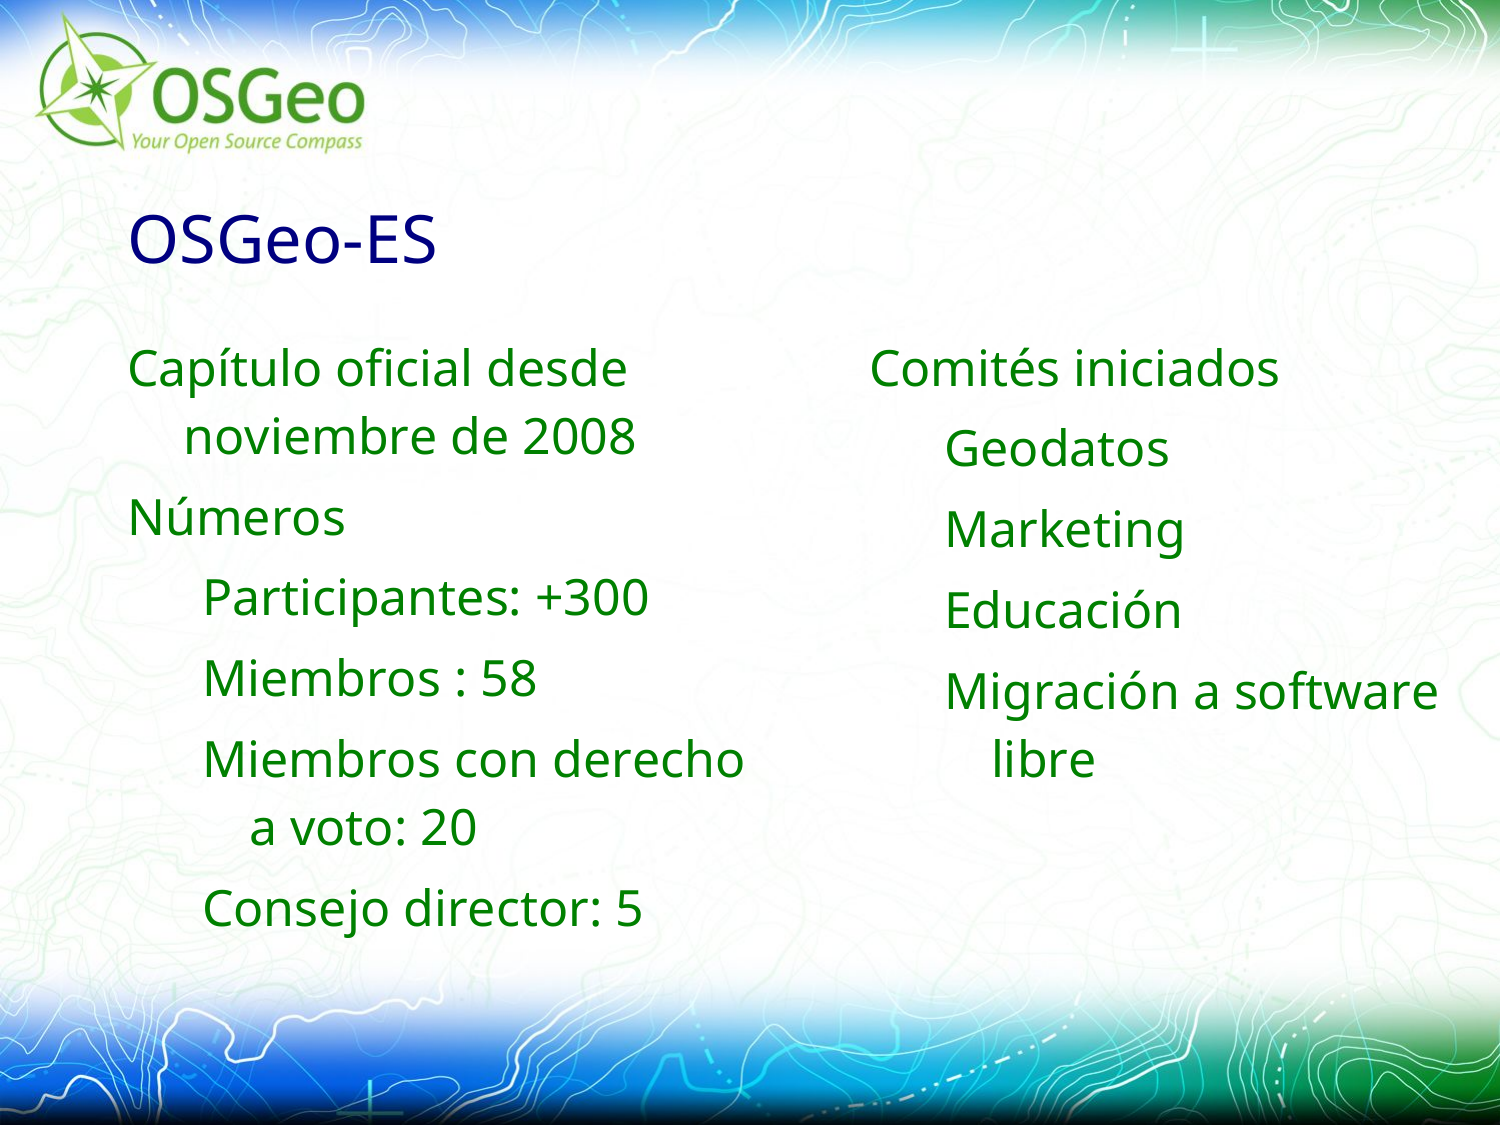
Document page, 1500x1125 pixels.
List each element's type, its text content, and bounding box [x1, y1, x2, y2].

list Comités iniciados Geodatos Marketing Educación Migración a software libre [854, 324, 1477, 1068]
title OSGeo-ES [112, 179, 1388, 296]
list Capítulo oficial desde noviembre de 2008 Números Participantes: +300 Miembros : 58 Miembros con derecho a voto: 20 Consejo director: 5 [112, 324, 768, 1068]
picture [0, 0, 1500, 1125]
